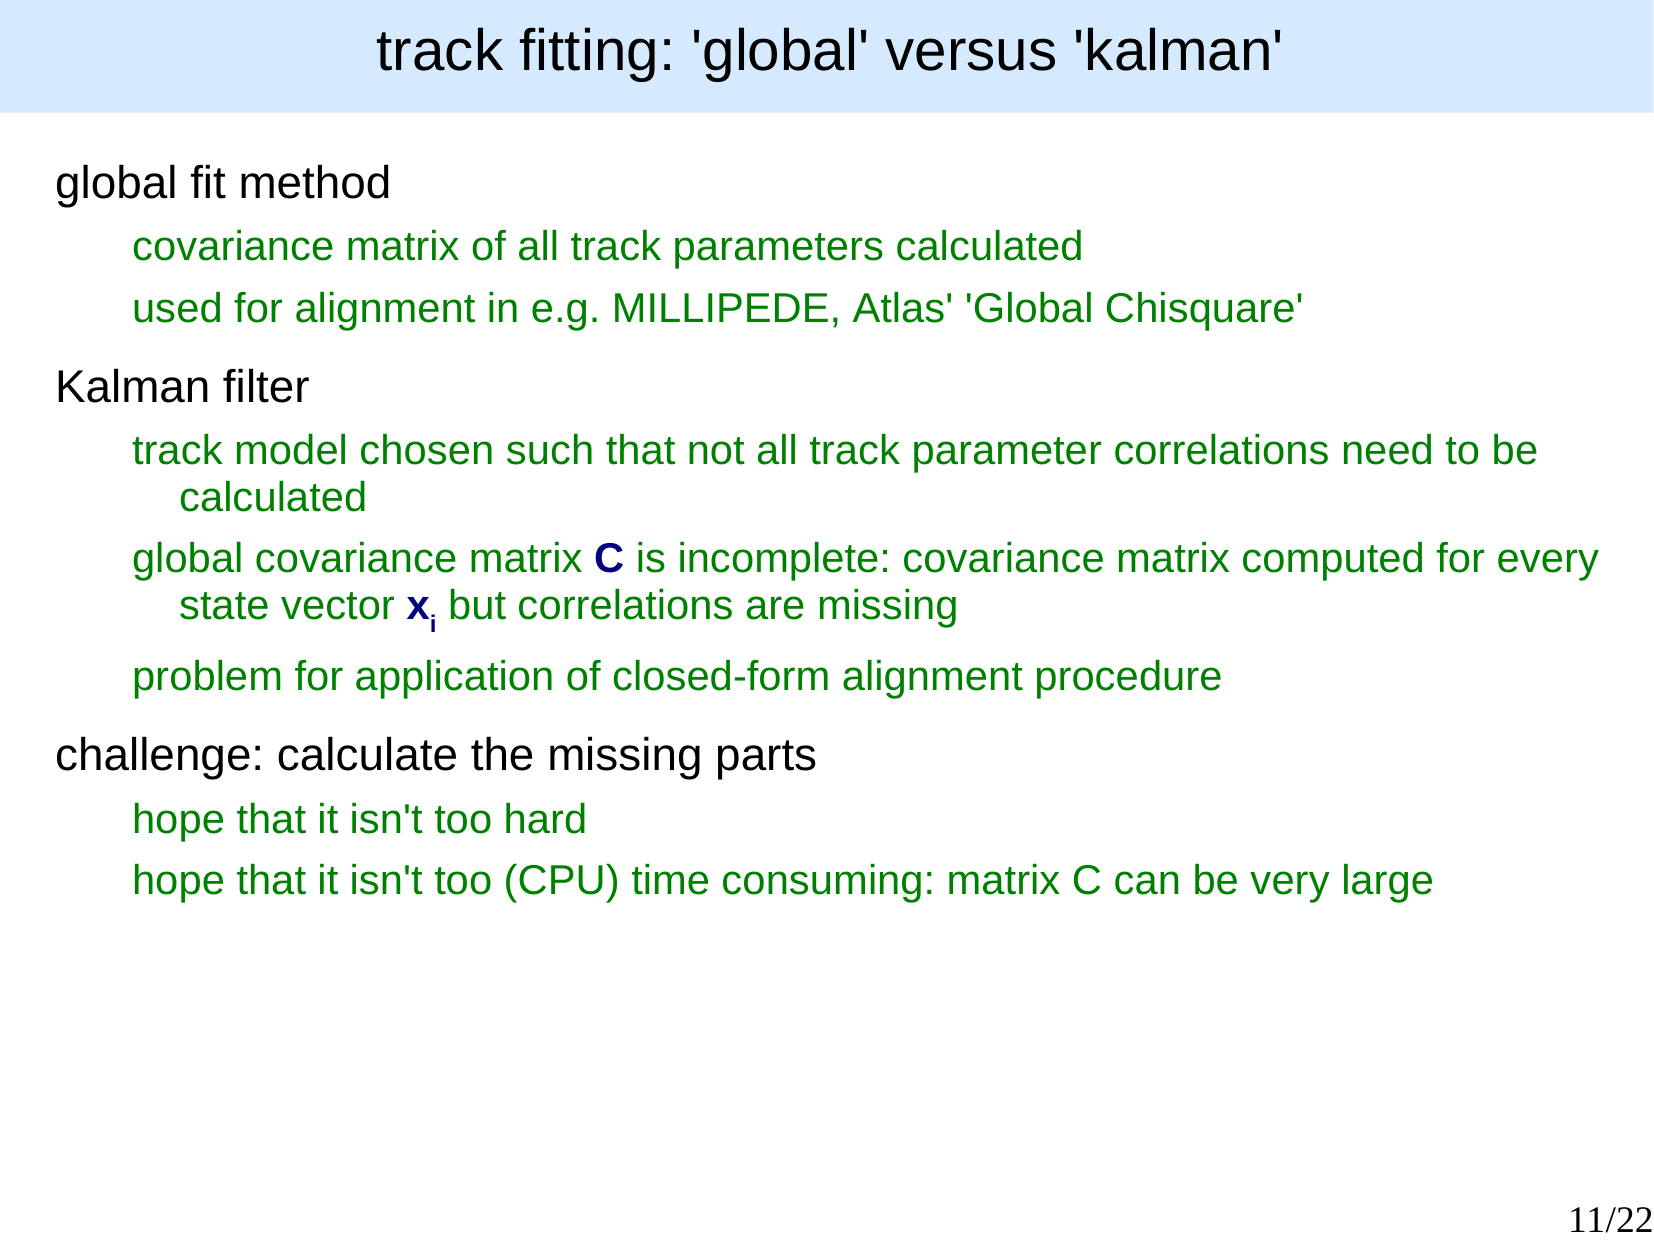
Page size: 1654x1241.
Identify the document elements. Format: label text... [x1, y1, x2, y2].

list global fit method covariance matrix of all track parameters calculated used for alignment in e.g. MILLIPEDE, Atlas' 'Global Chisquare' Kalman filter track model chosen such that not all track parameter correlations need to be calculated global covariance matrix C is incomplete: covariance matrix computed for every state vector xi but correlations are missing problem for application of closed-form alignment procedure challenge: calculate the missing parts hope that it isn't too hard hope that it isn't too (CPU) time consuming: matrix C can be very large [37, 156, 1613, 1095]
title track fitting: 'global' versus 'kalman' [86, 0, 1576, 101]
